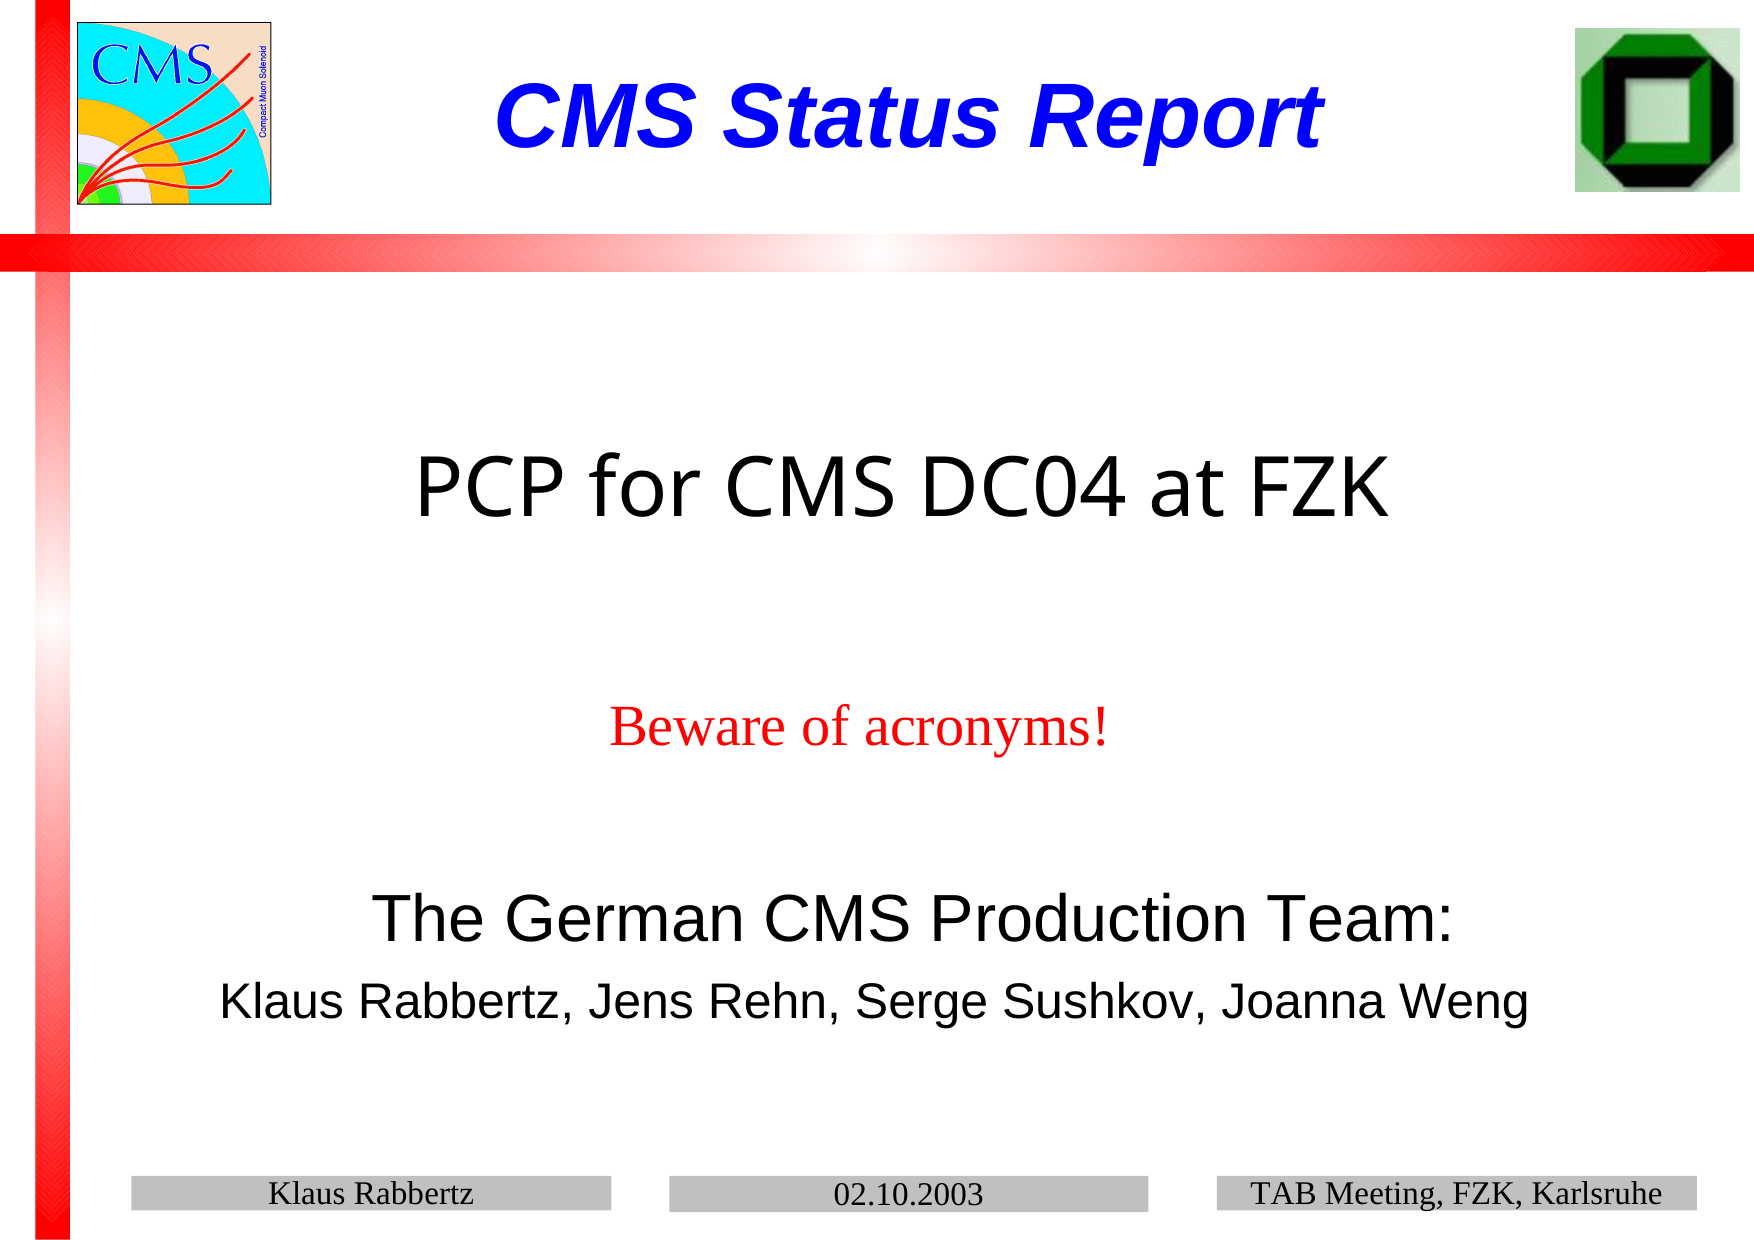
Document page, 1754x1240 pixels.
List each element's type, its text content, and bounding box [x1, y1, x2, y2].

text_box PCP for CMS DC04 at FZK [138, 427, 1666, 606]
text_box The German CMS Production Team: Klaus Rabbertz, Jens Rehn, Serge Sushkov, Joanna Weng [219, 880, 1609, 1059]
text_box Beware of acronyms! [609, 693, 1142, 758]
picture [76, 21, 267, 205]
title CMS Status Report [267, 11, 1551, 219]
picture [1575, 28, 1740, 192]
